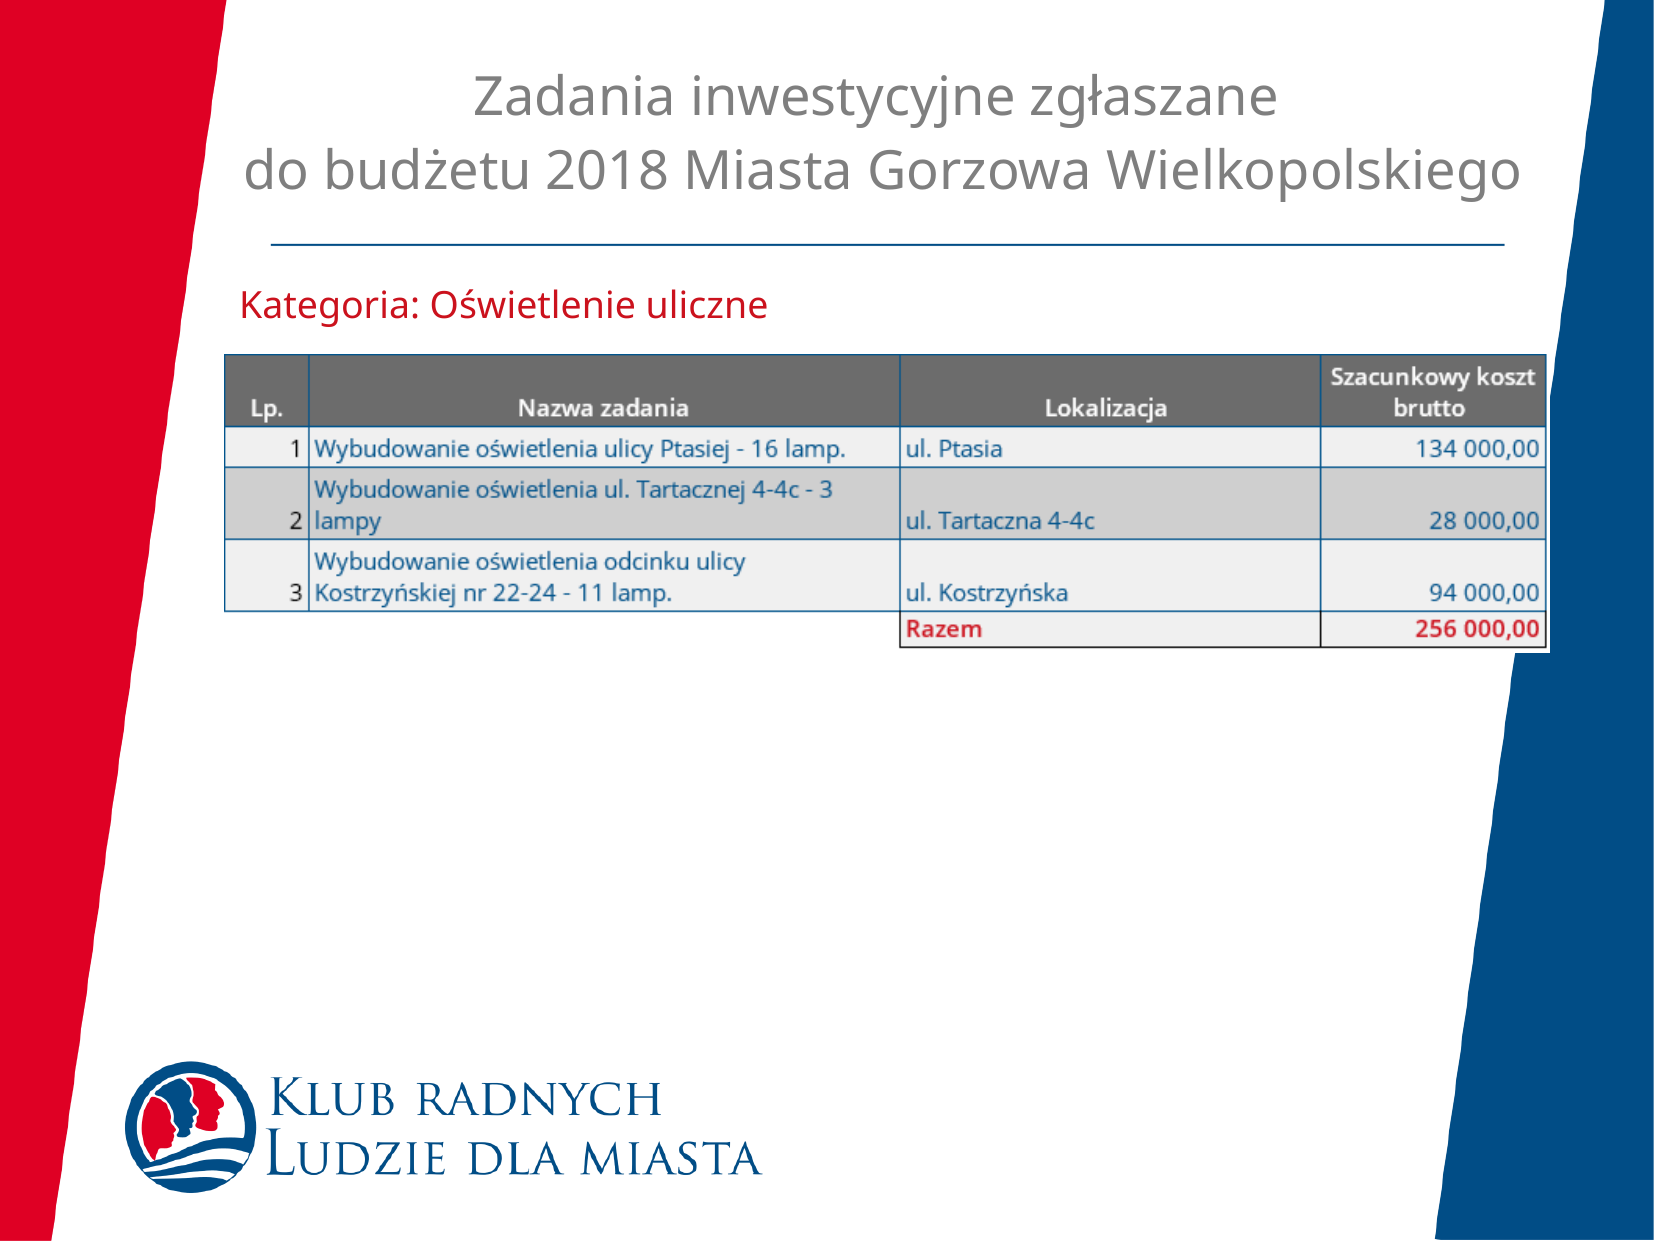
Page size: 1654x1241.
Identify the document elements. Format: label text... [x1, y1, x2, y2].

text_box Kategoria: Oświetlenie uliczne [224, 271, 1229, 338]
title Zadania inwestycyjne zgłaszane do budżetu 2018 Miasta Gorzowa Wielkopolskiego [155, 47, 1597, 216]
picture [0, 0, 1654, 1241]
